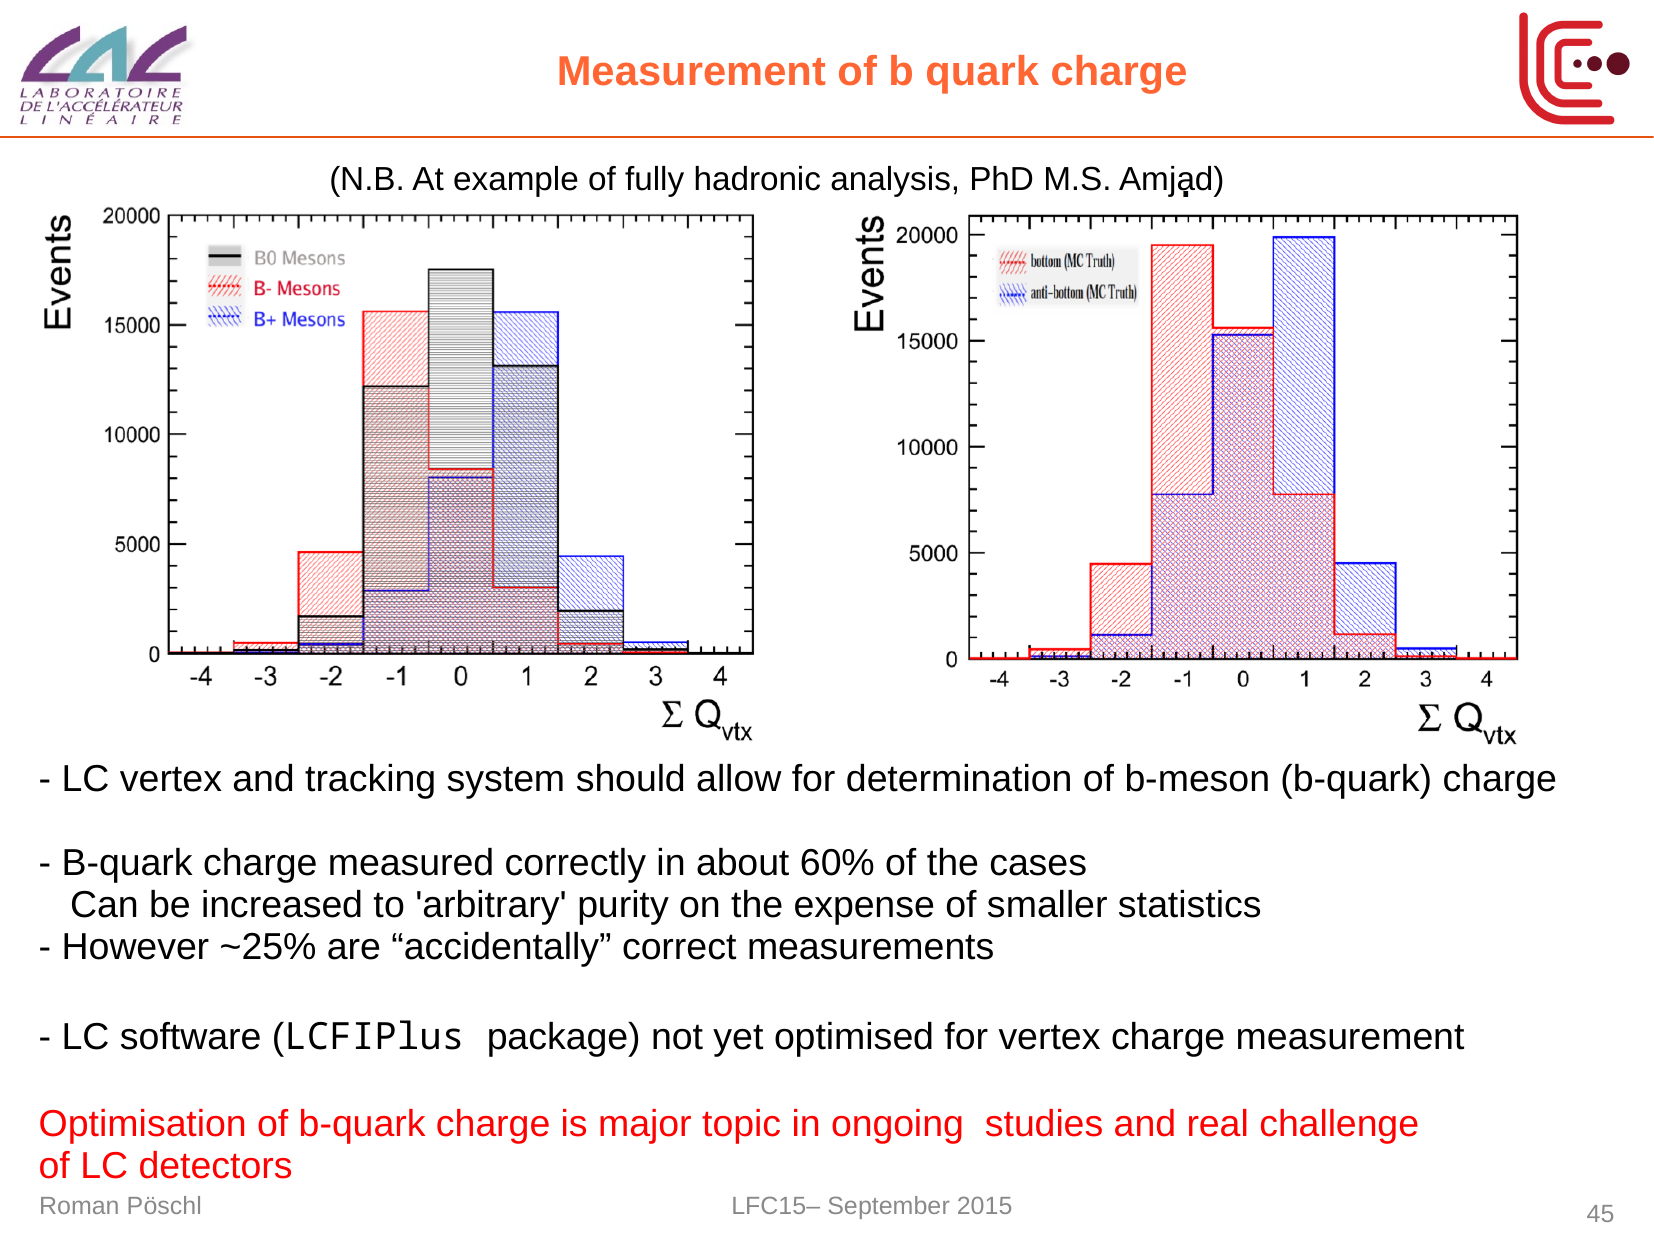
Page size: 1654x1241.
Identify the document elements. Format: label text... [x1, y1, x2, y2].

text_box - LC vertex and tracking system should allow for determination of b-meson (b-quark) charge - B-quark charge measured correctly in about 60% of the cases Can be increased to 'arbitrary' purity on the expense of smaller statistics - However ~25% are “accidentally” correct measurements - LC software (LCFIPlus package) not yet optimised for vertex charge measurement Optimisation of b-quark charge is major topic in ongoing studies and real challenge of LC detectors [23, 750, 1654, 1187]
title Measurement of b quark charge [128, 29, 1617, 113]
picture [835, 191, 1564, 754]
picture [23, 189, 781, 753]
text_box (N.B. At example of fully hadronic analysis, PhD M.S. Amjad) [305, 153, 1245, 206]
picture [17, 22, 199, 127]
picture [1508, 2, 1641, 135]
